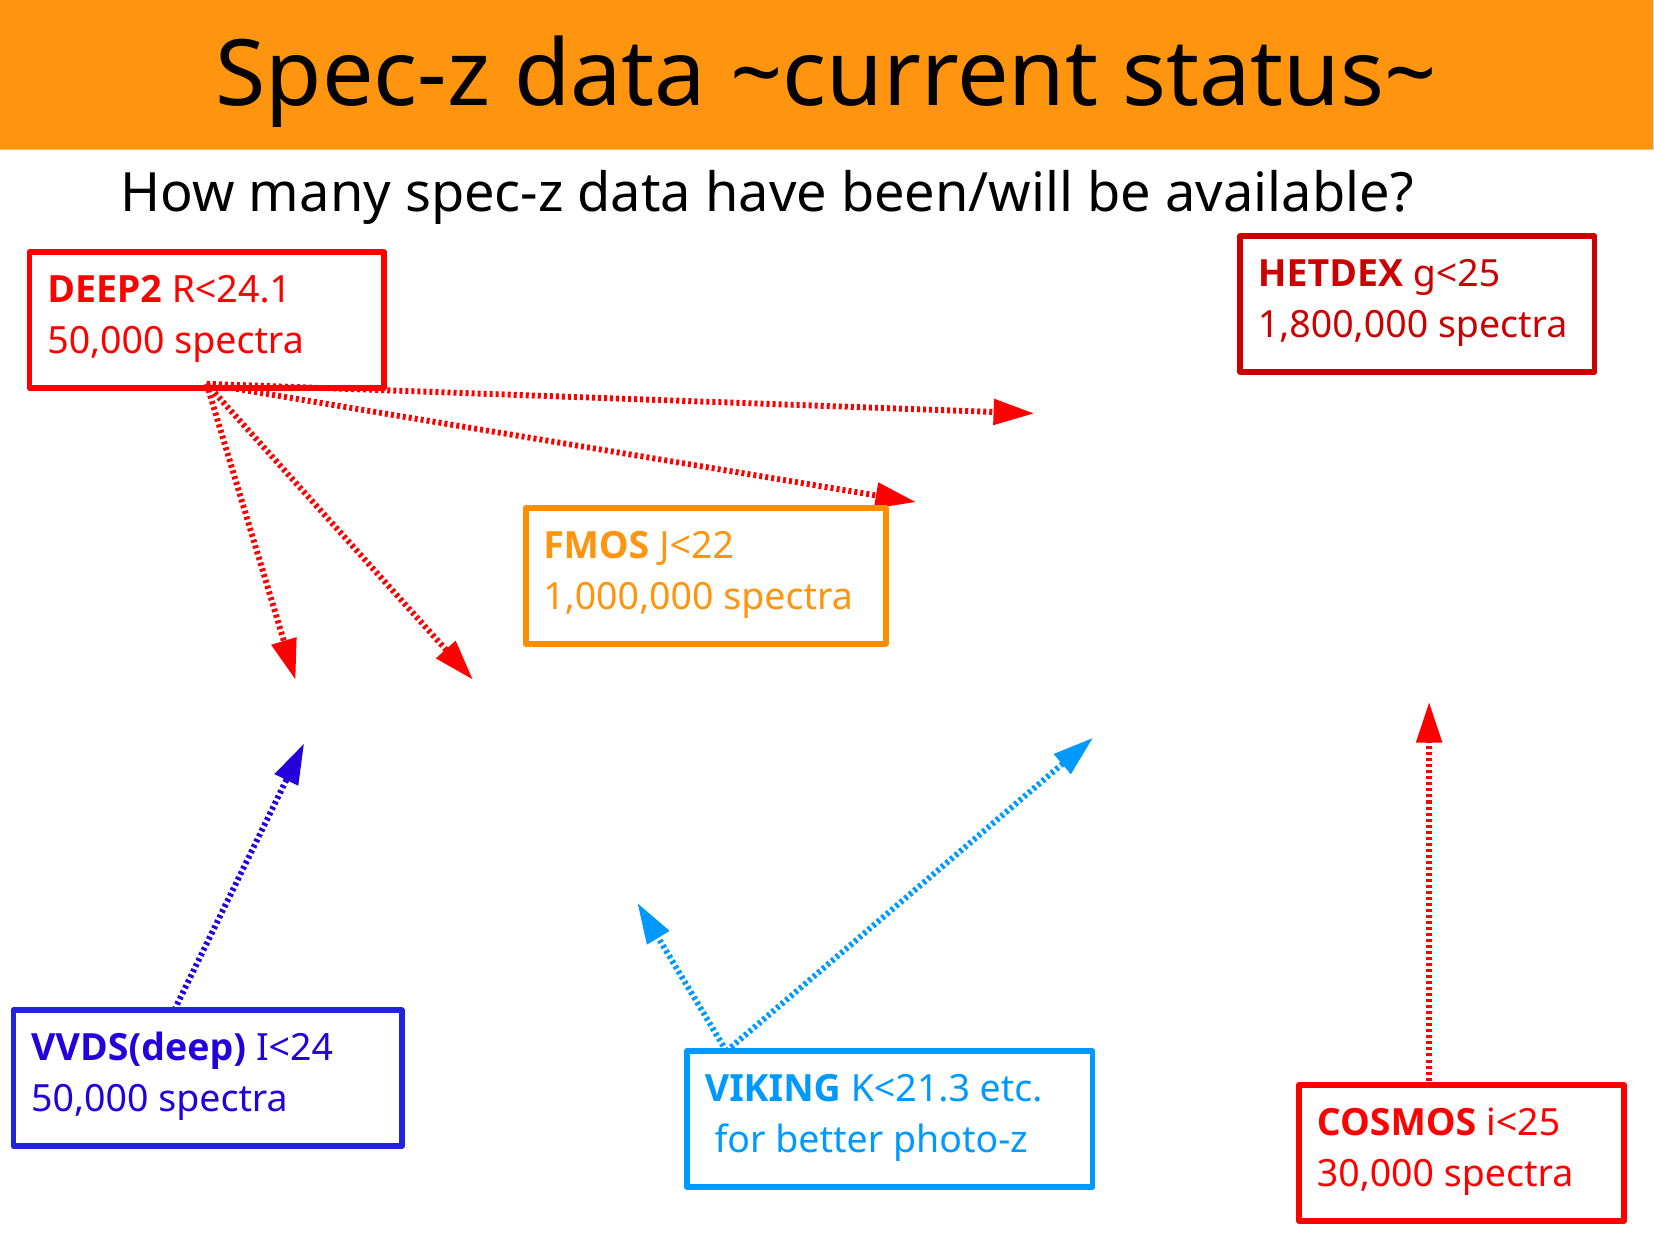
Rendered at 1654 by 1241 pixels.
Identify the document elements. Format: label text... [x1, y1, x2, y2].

text_box VIKING K<21.3 etc. for better photo-z [687, 1051, 1093, 1187]
text_box HETDEX g<25 1,800,000 spectra [1240, 236, 1595, 372]
text_box VVDS(deep) I<24 50,000 spectra [13, 1010, 402, 1147]
text_box How many spec-z data have been/will be available? [29, 145, 1506, 240]
text_box DEEP2 R<24.1 50,000 spectra [29, 252, 384, 389]
text_box Spec-z data ~current status~ [0, 0, 1654, 150]
picture [0, 240, 1654, 1241]
text_box COSMOS i<25 30,000 spectra [1299, 1085, 1625, 1221]
text_box FMOS J<22 1,000,000 spectra [525, 507, 886, 644]
